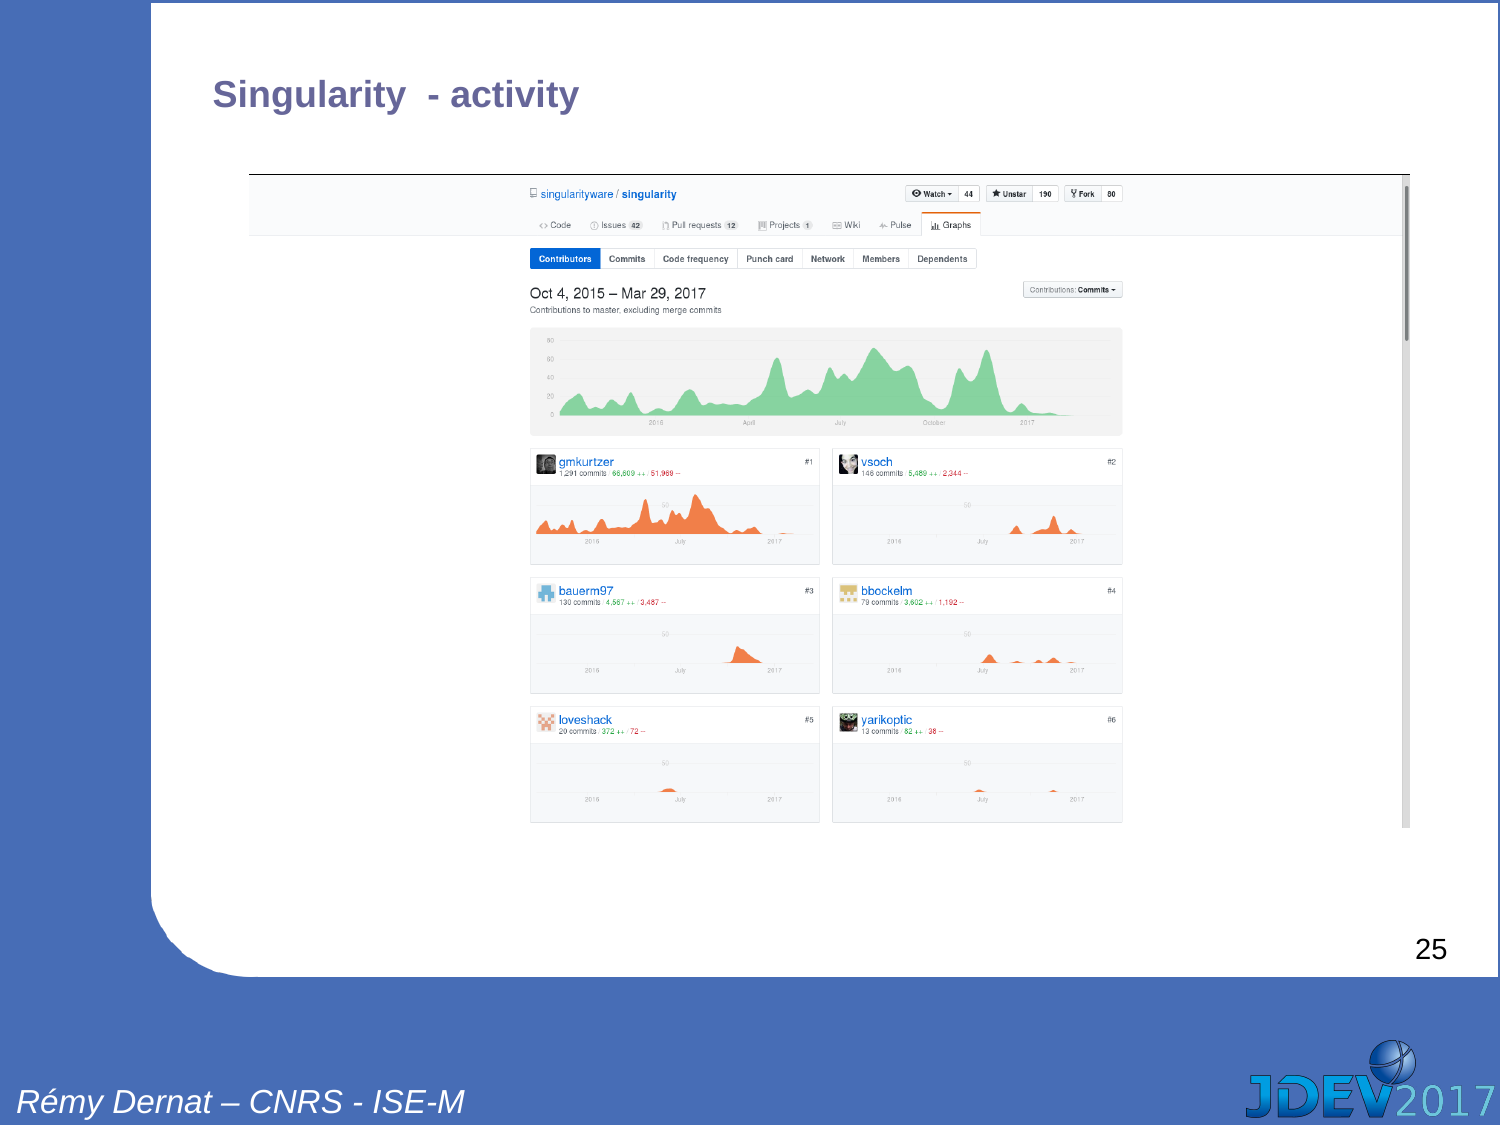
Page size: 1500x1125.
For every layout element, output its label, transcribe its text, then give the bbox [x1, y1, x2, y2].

text_box Rémy Dernat – CNRS - ISE-M [0, 1075, 488, 1125]
title Singularity - activity [212, 24, 1447, 164]
picture [0, 0, 1500, 1125]
